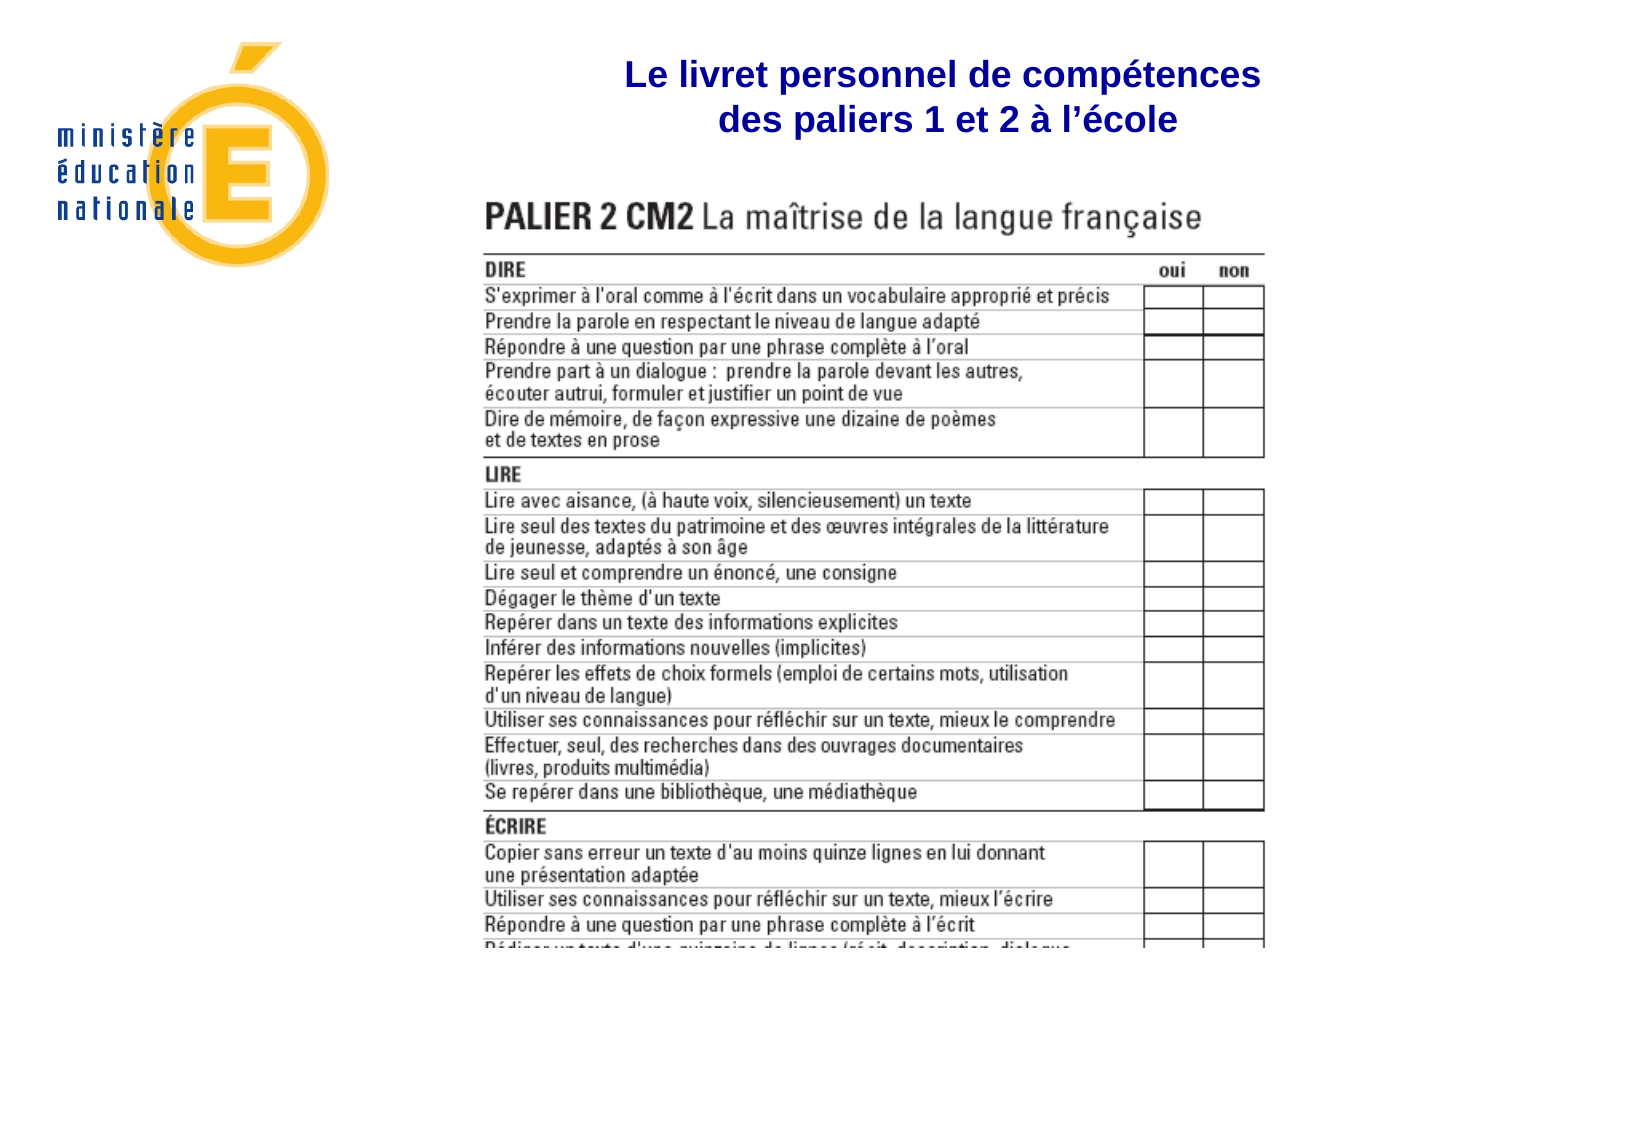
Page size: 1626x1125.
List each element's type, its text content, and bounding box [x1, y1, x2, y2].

picture [458, 173, 1321, 948]
text_box Le livret personnel de compétences des paliers 1 et 2 à l’école [363, 42, 1534, 173]
picture [56, 42, 329, 273]
